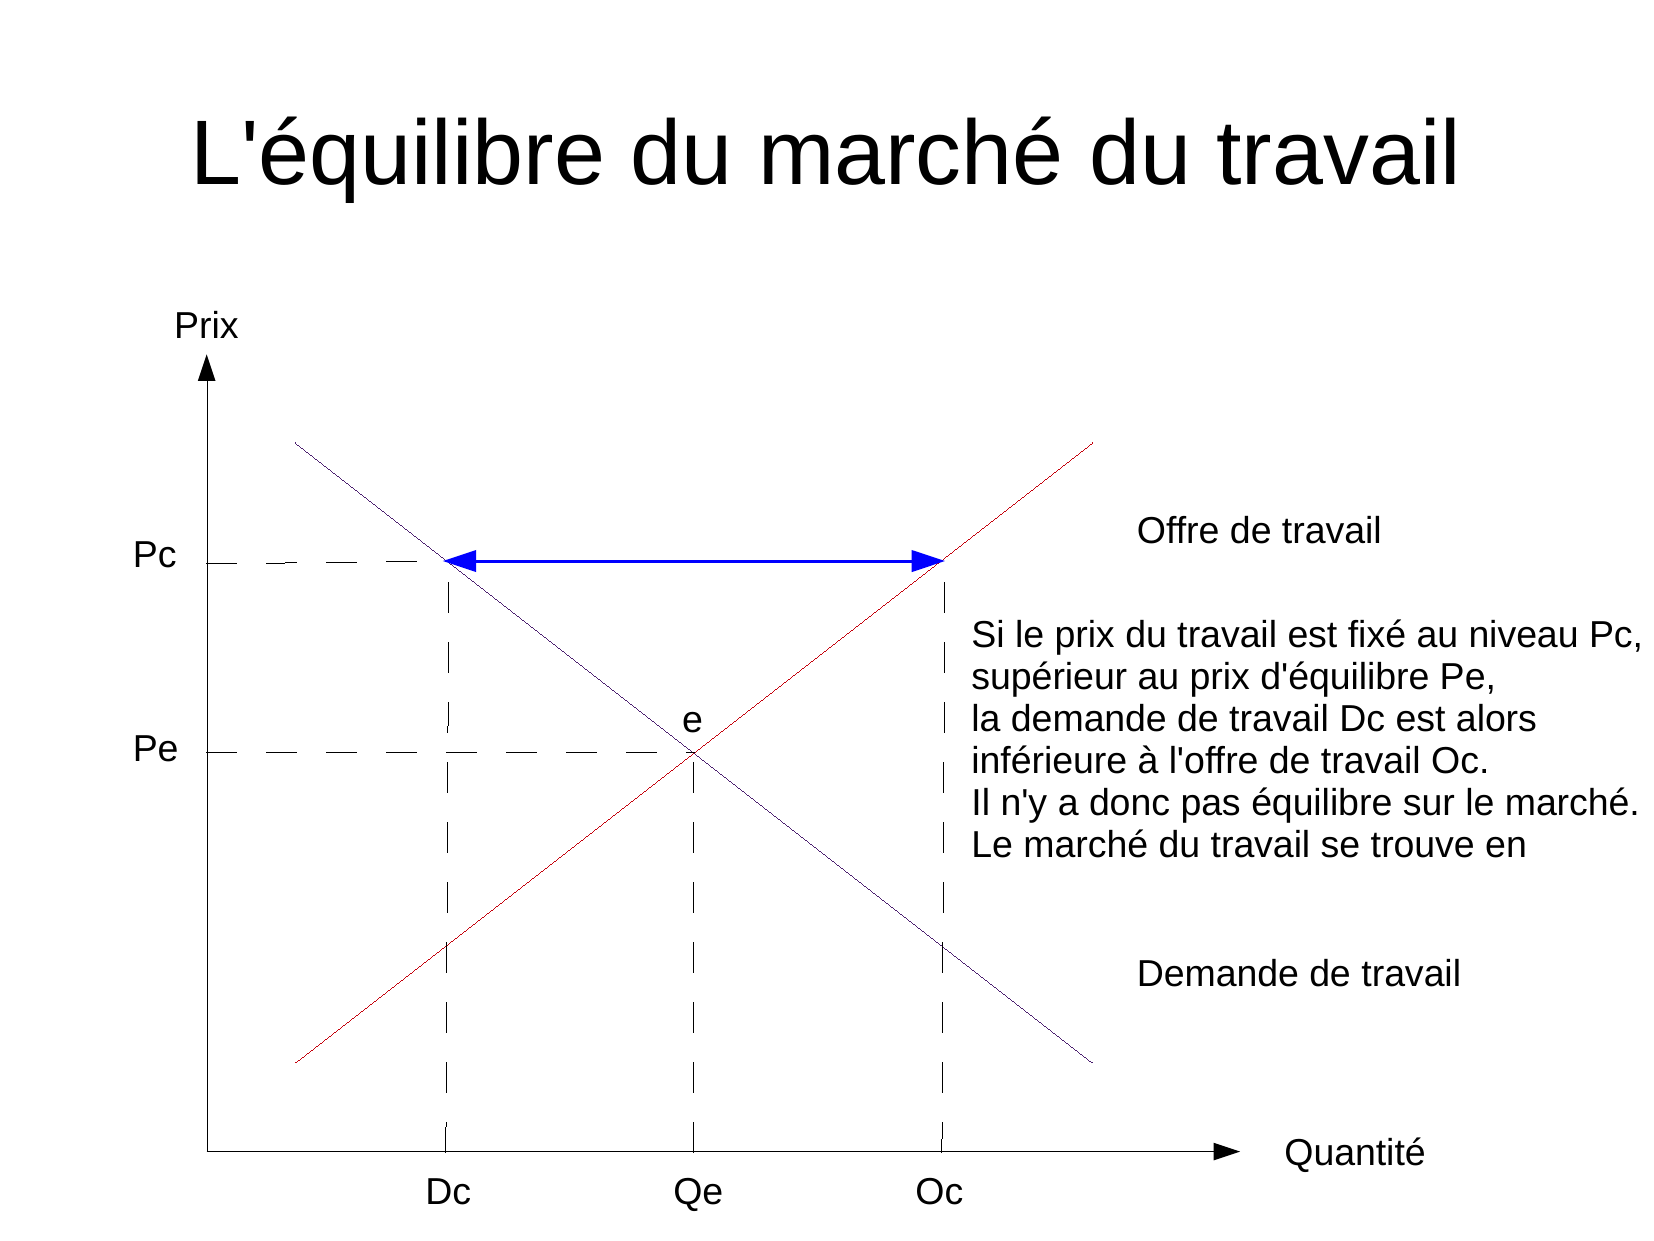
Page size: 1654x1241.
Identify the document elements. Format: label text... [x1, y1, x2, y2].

text_box Demande de travail [1122, 944, 1477, 1002]
text_box Pe [118, 720, 194, 778]
text_box Oc [900, 1163, 981, 1221]
text_box Prix [159, 297, 254, 355]
title L'équilibre du marché du travail [82, 49, 1571, 257]
text_box Dc [410, 1163, 491, 1221]
text_box Quantité [1269, 1124, 1442, 1182]
text_box Pc [118, 525, 194, 583]
text_box Qe [658, 1163, 739, 1221]
text_box e [667, 690, 718, 748]
text_box Si le prix du travail est fixé au niveau Pc, supérieur au prix d'équilibre Pe, la demande de travail Dc est alors inférieure à l'offre de travail Oc. Il n'y a donc pas équilibre sur le marché. Le marché du travail se trouve en [956, 606, 1654, 871]
text_box Offre de travail [1122, 501, 1398, 559]
